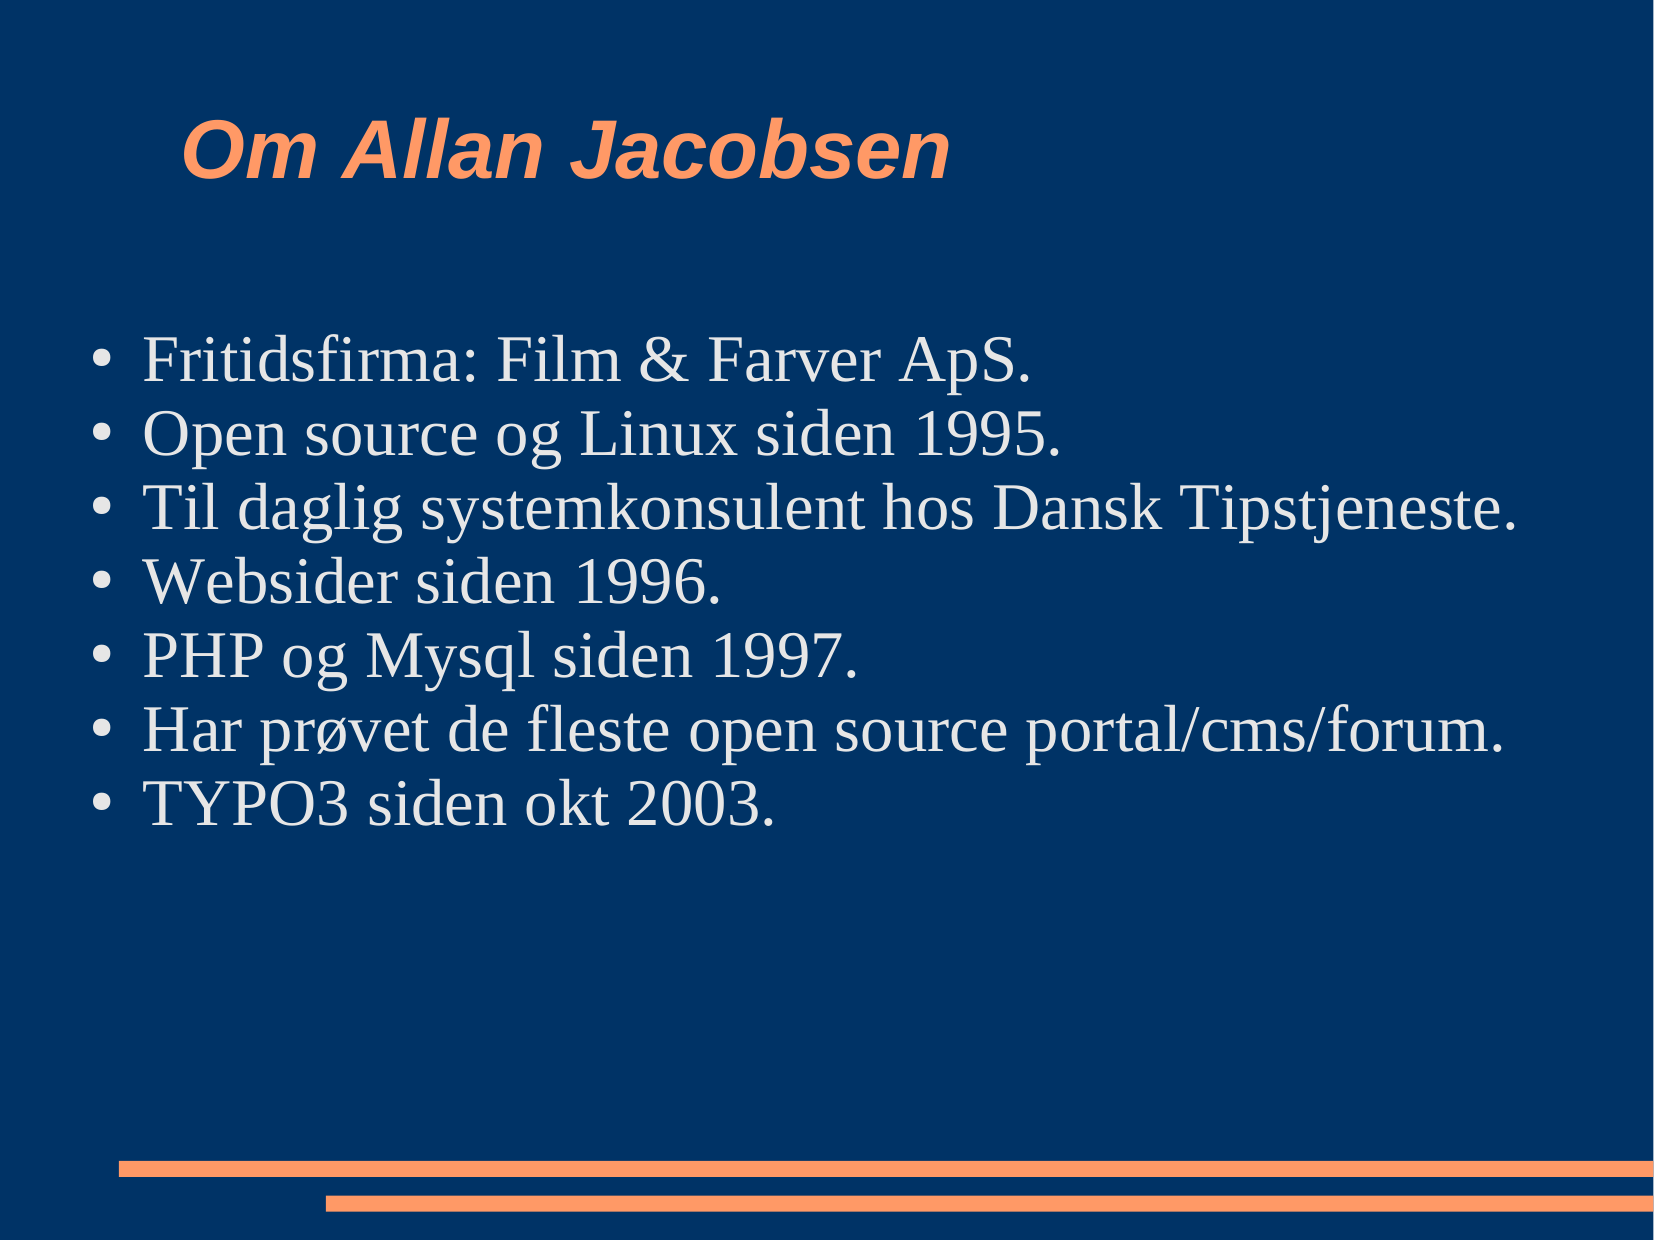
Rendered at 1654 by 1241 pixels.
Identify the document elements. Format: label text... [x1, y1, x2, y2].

list Fritidsfirma: Film & Farver ApS. Open source og Linux siden 1995. Til daglig systemkonsulent hos Dansk Tipstjeneste. Websider siden 1996. PHP og Mysql siden 1997. Har prøvet de fleste open source portal/cms/forum. TYPO3 siden okt 2003. [116, 322, 1566, 1132]
title Om Allan Jacobsen [121, 46, 1534, 254]
